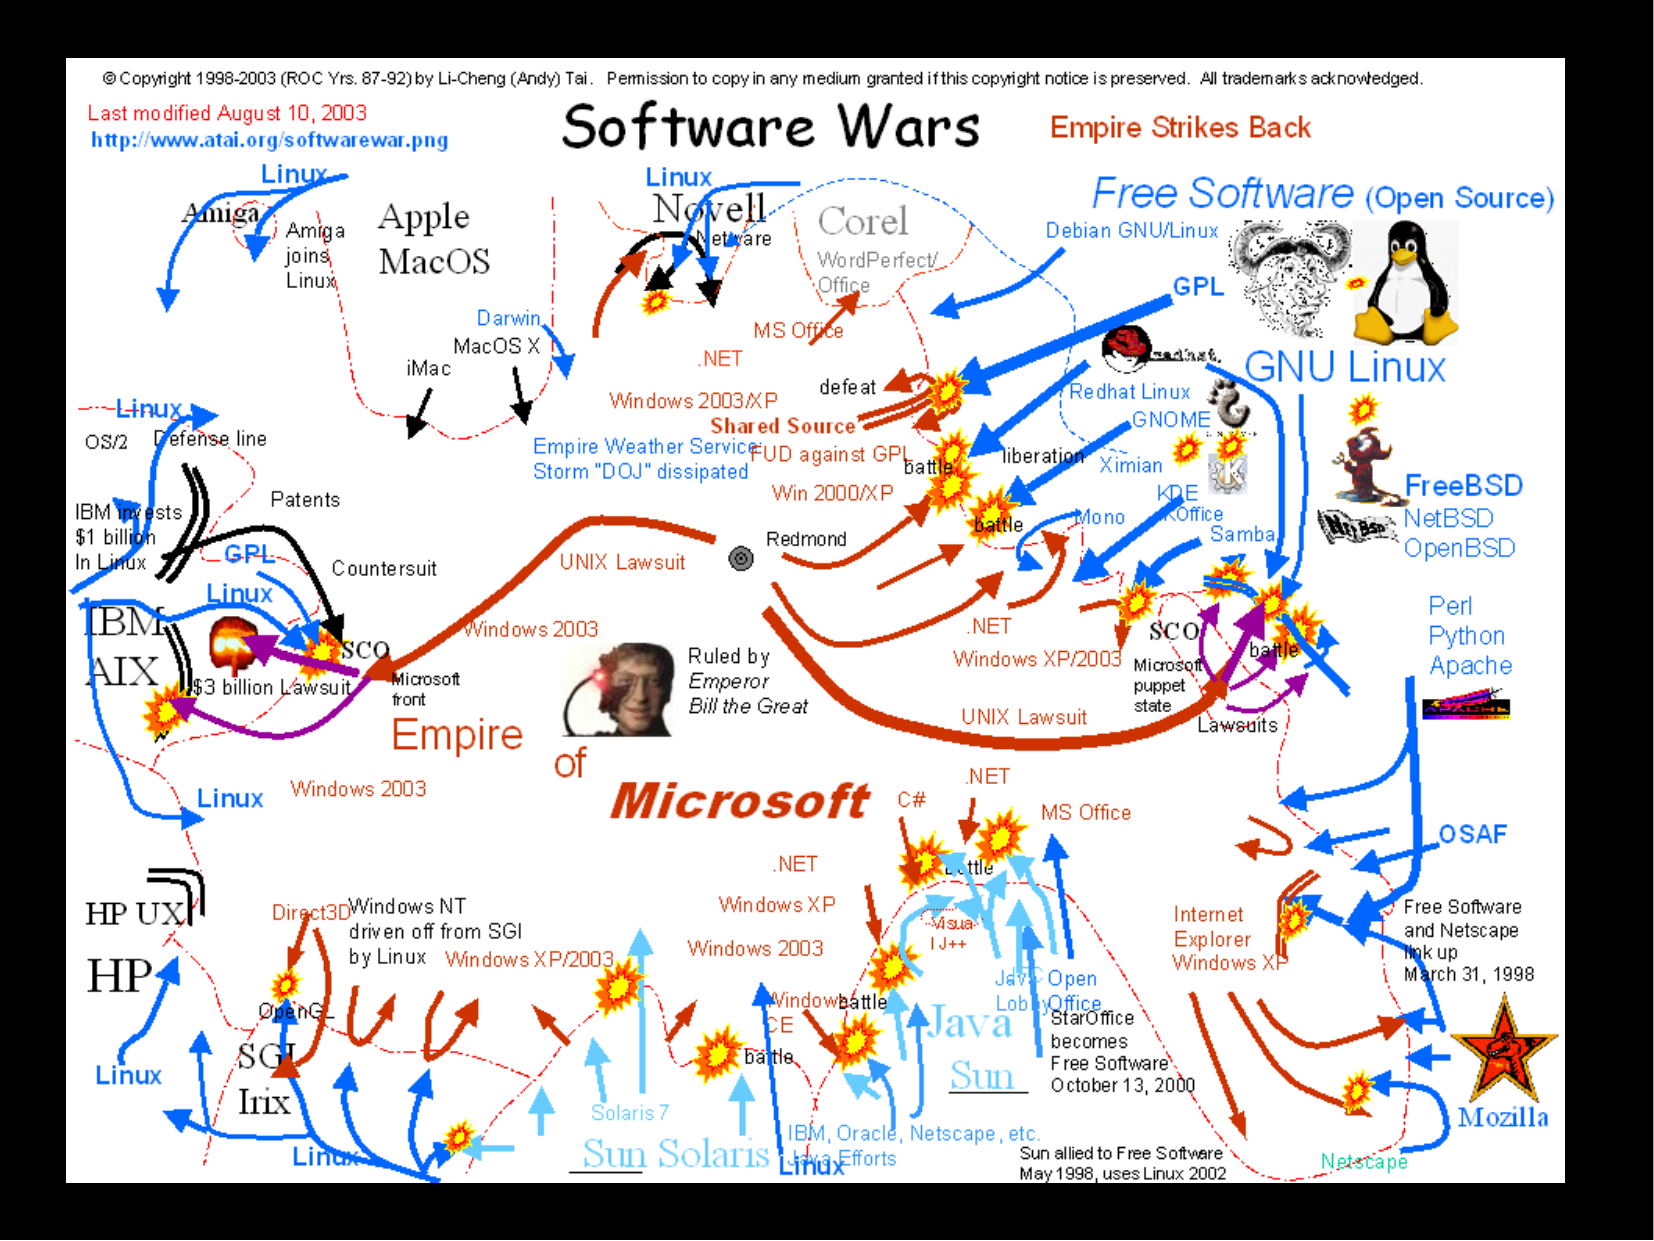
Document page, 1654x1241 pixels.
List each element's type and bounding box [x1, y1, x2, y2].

picture [66, 58, 1565, 1183]
